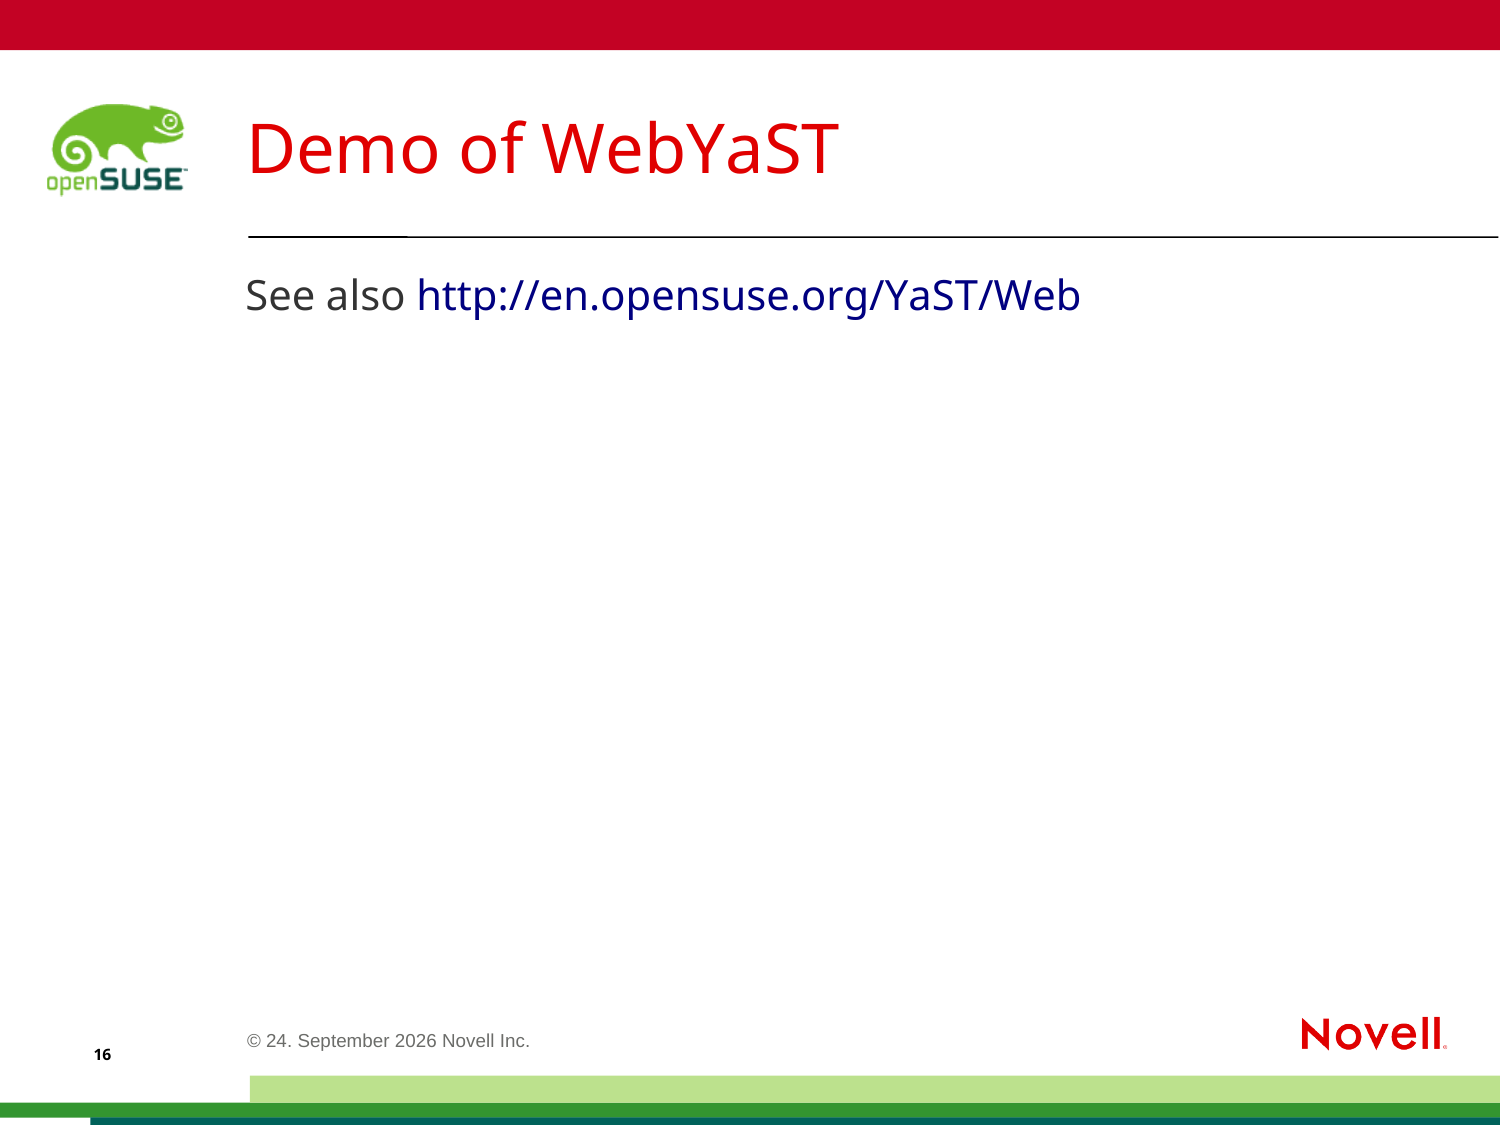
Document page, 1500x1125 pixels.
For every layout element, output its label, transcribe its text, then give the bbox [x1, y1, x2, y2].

picture [47, 104, 188, 197]
picture [1295, 1011, 1453, 1056]
list See also http://en.opensuse.org/YaST/Web [245, 267, 1458, 1010]
title Demo of WebYaST [246, 68, 1409, 231]
